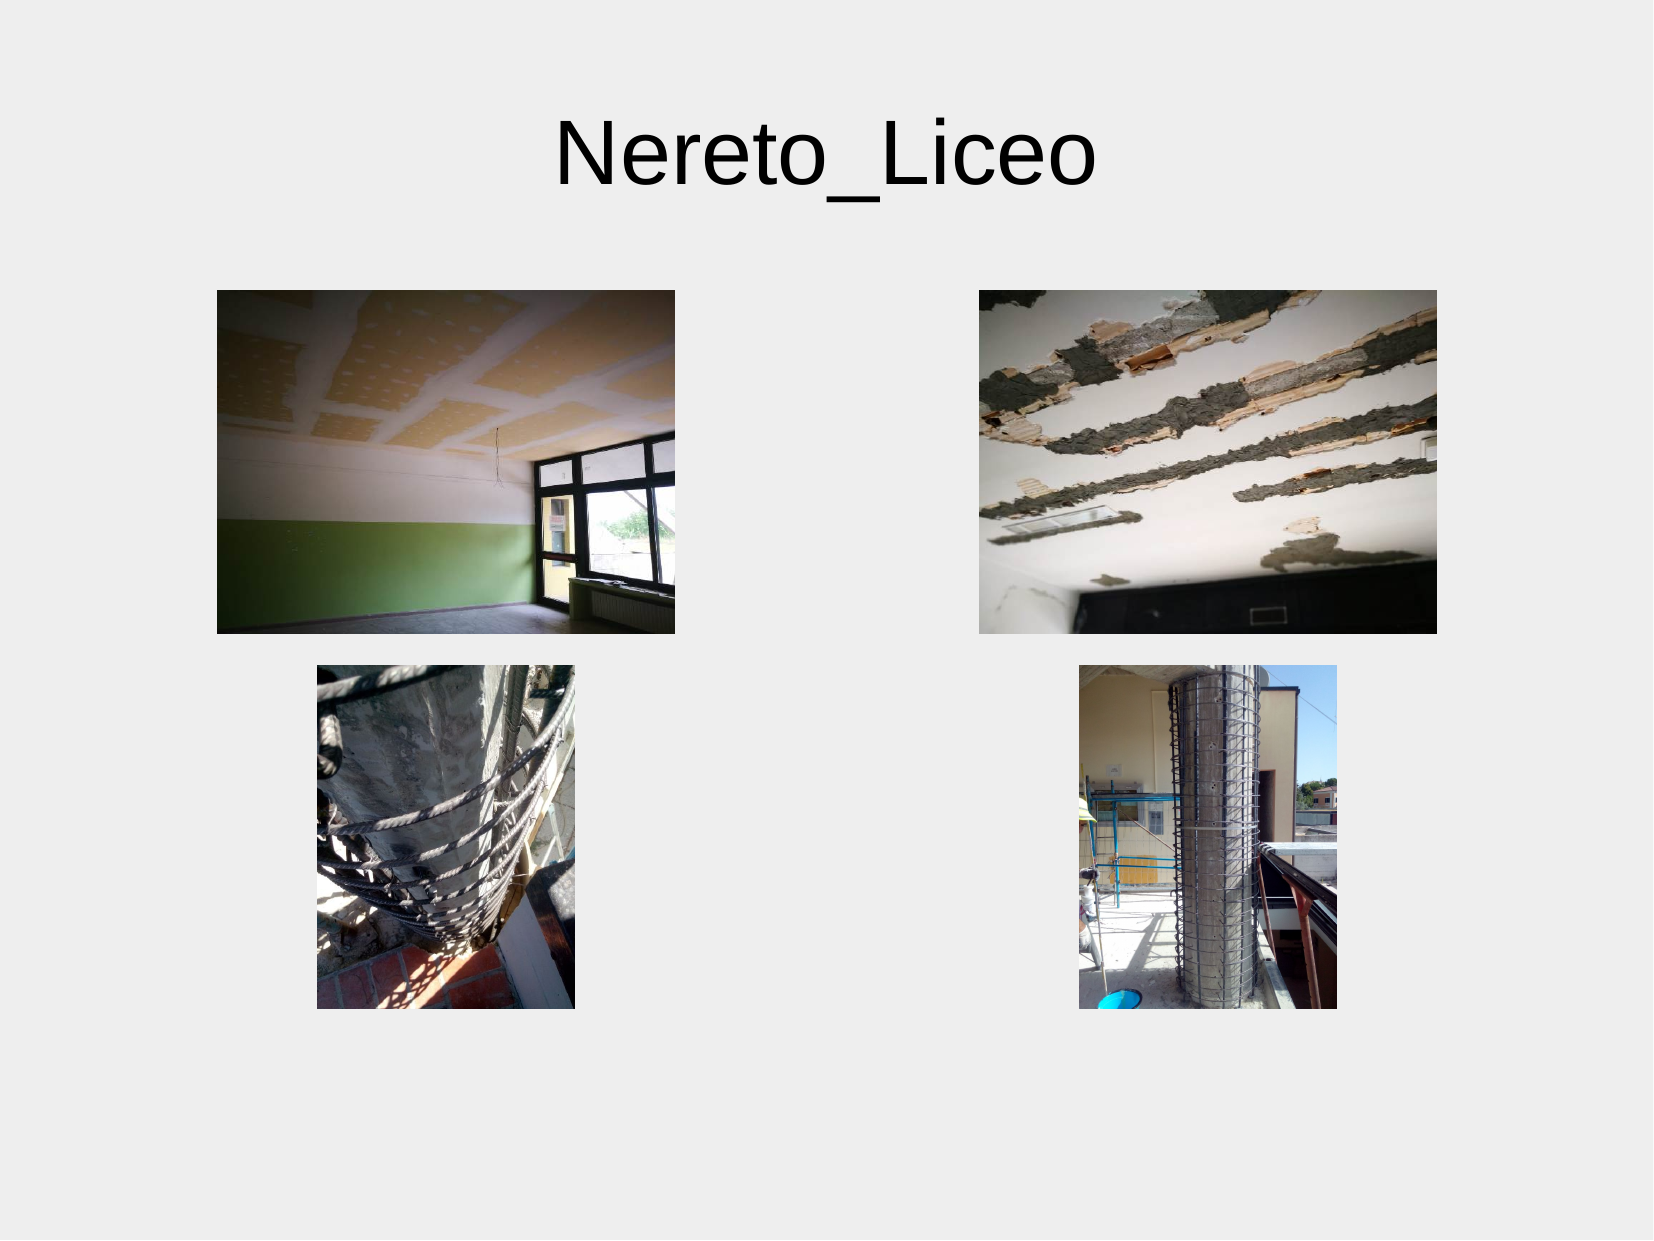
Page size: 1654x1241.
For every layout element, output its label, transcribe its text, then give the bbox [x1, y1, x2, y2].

title Nereto_Liceo [82, 49, 1571, 257]
picture [317, 665, 575, 1009]
picture [217, 290, 675, 634]
picture [979, 290, 1437, 634]
picture [1079, 665, 1337, 1009]
